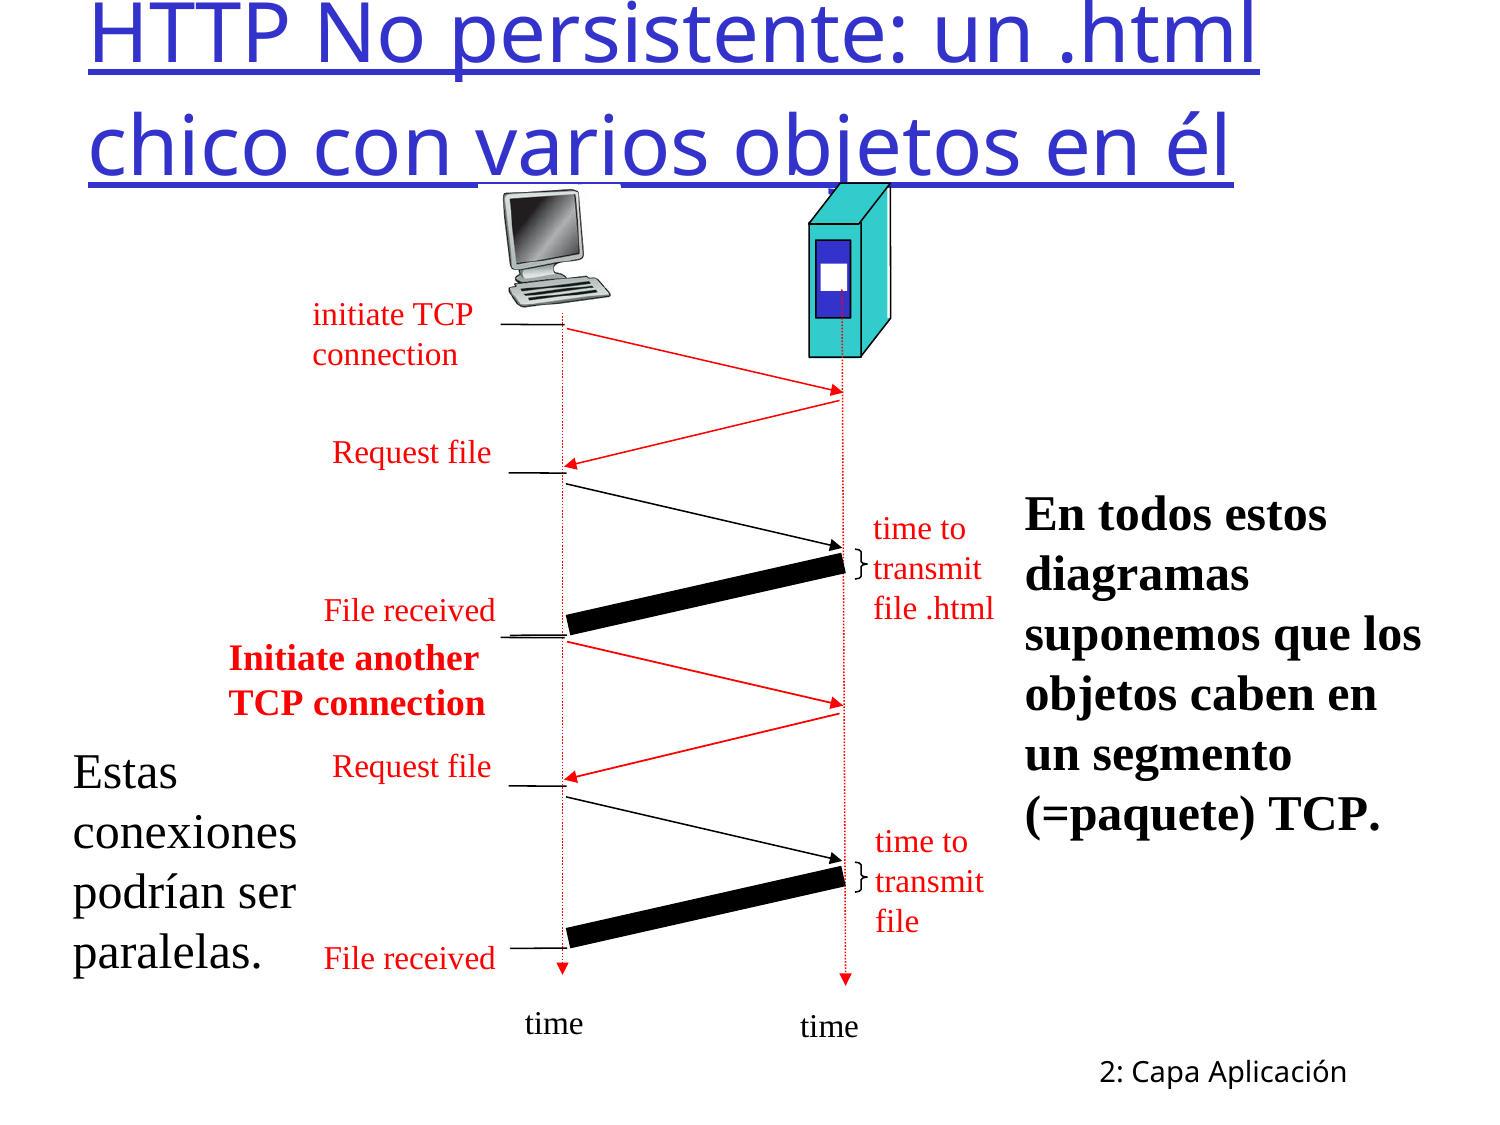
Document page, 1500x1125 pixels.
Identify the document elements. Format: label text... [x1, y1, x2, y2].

text_box En todos estos diagramas suponemos que los objetos caben en un segmento (=paquete) TCP. [1009, 473, 1459, 849]
text_box time to transmit file .html [858, 498, 1009, 635]
text_box Estas conexiones podrían ser paralelas. [57, 731, 375, 987]
text_box File received [308, 580, 512, 636]
text_box initiate TCP connection [297, 284, 490, 381]
title HTTP No persistente: un .html chico con varios objetos en él [87, 0, 1463, 185]
text_box File received [375, 928, 512, 984]
text_box time to transmit file [860, 811, 1008, 948]
text_box time [509, 993, 599, 1050]
text_box Request file [375, 736, 508, 792]
text_box time [785, 996, 875, 1053]
picture [478, 184, 621, 313]
text_box Initiate another TCP connection [213, 625, 505, 731]
text_box [808, 183, 891, 359]
text_box Request file [317, 423, 508, 479]
